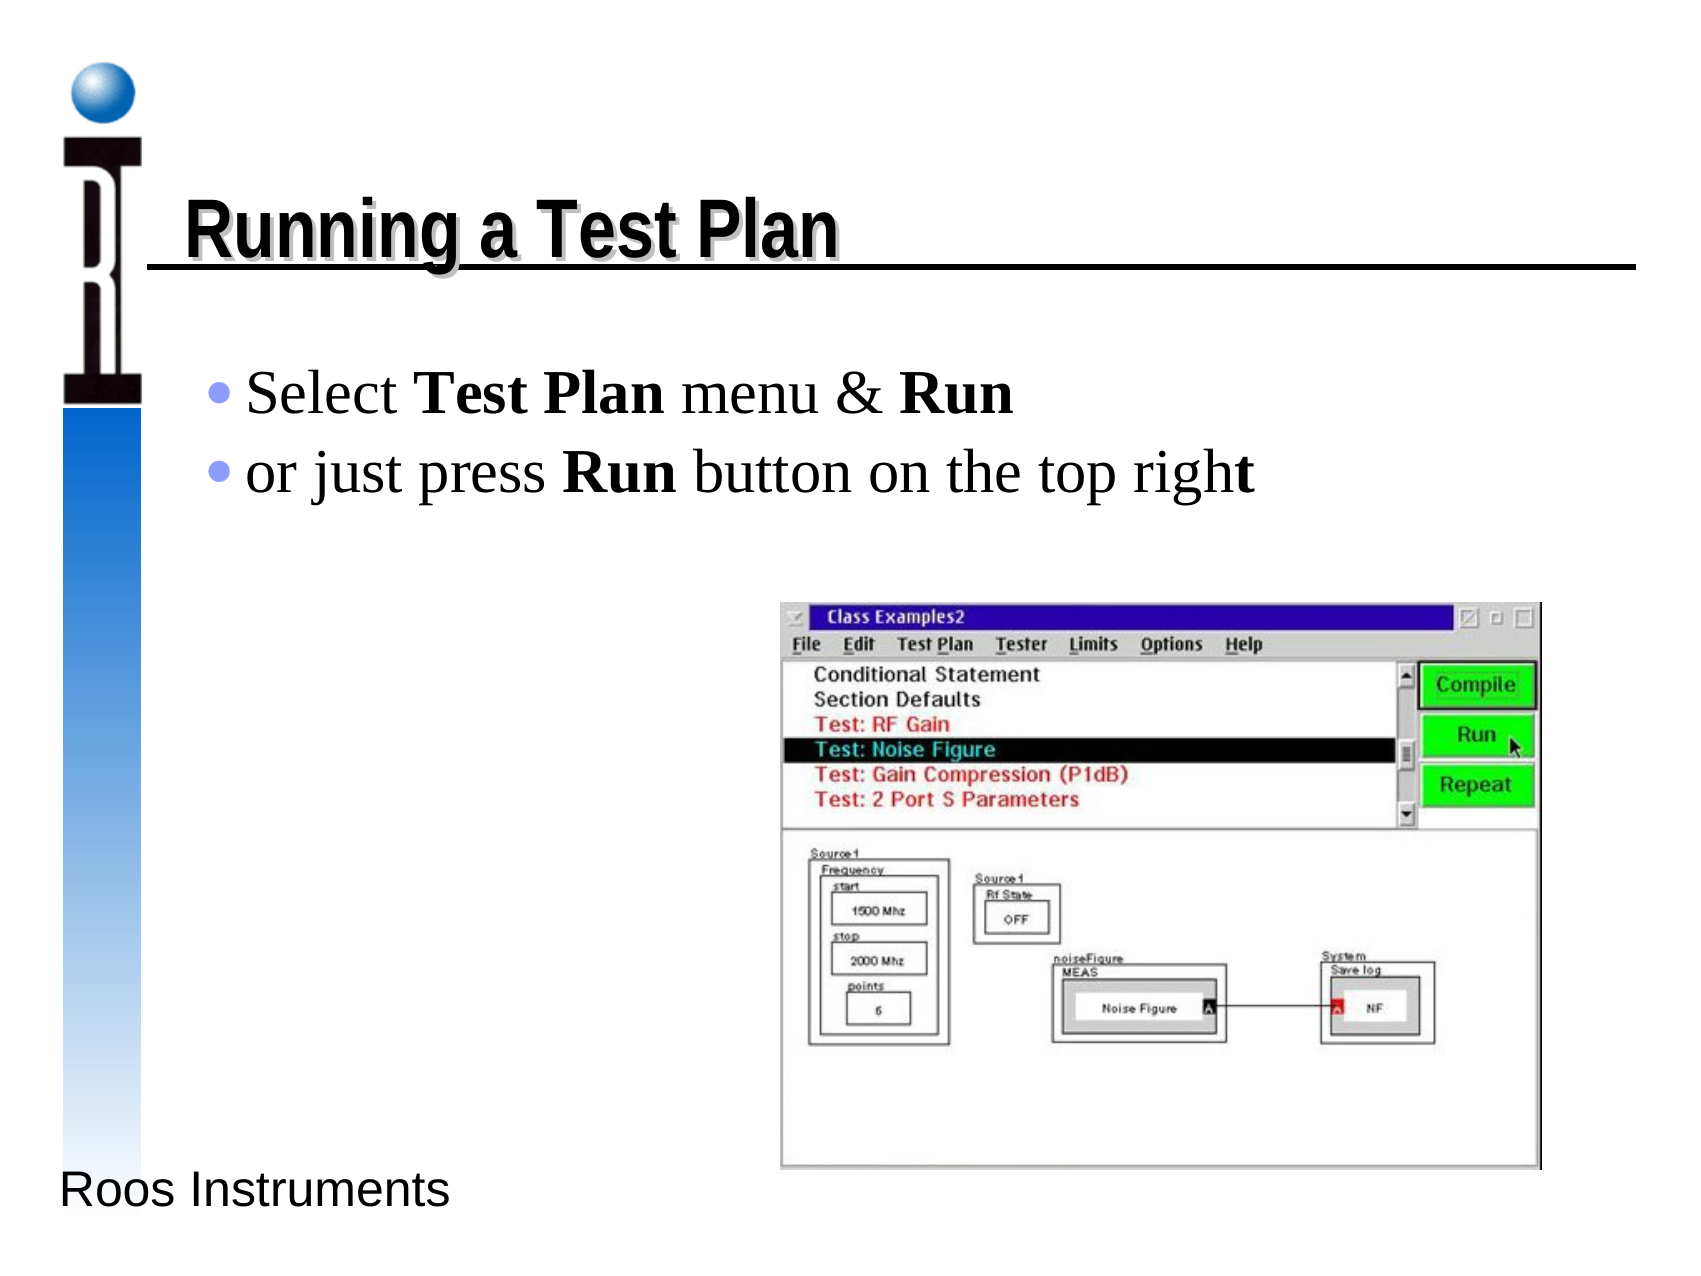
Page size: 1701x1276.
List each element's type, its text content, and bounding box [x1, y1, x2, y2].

text_box Running a Test Plan [184, 92, 1539, 274]
picture [780, 602, 1542, 1170]
text_box Select Test Plan menu & Run or just press Run button on the top right [192, 358, 1550, 581]
picture [59, 58, 147, 411]
